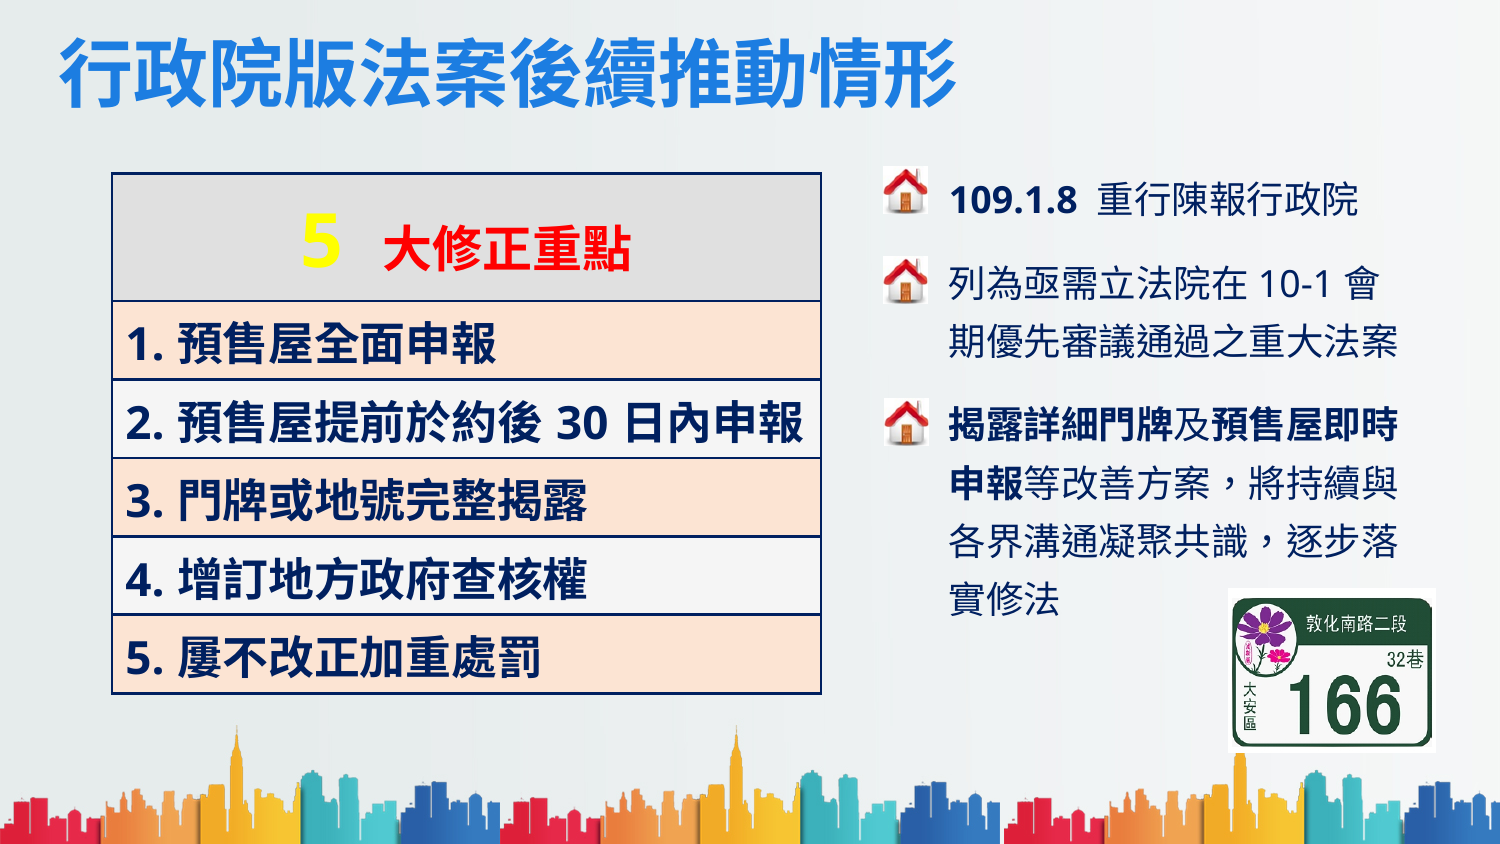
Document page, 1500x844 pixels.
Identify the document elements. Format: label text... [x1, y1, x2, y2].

table_cell 2.預售屋提前於約後30日內申報 [113, 381, 820, 457]
table_cell 3.門牌或地號完整揭露 [113, 459, 820, 535]
text_box 109.1.8 重行陳報行政院 列為亟需立法院在10-1會期優先審議通過之重大法案 揭露詳細門牌及預售屋即時申報等改善方案，將持續與各界溝通凝聚共識，逐步落實修法 [915, 150, 1447, 635]
table_cell 4.增訂地方政府查核權 [113, 538, 820, 613]
table_header 5 大修正重點 [113, 175, 820, 300]
text_box 行政院版法案後續推動情形 [19, 20, 998, 123]
table_cell 5.屢不改正加重處罰 [113, 616, 820, 692]
table_cell 1.預售屋全面申報 [113, 302, 820, 378]
picture [0, 0, 1500, 844]
